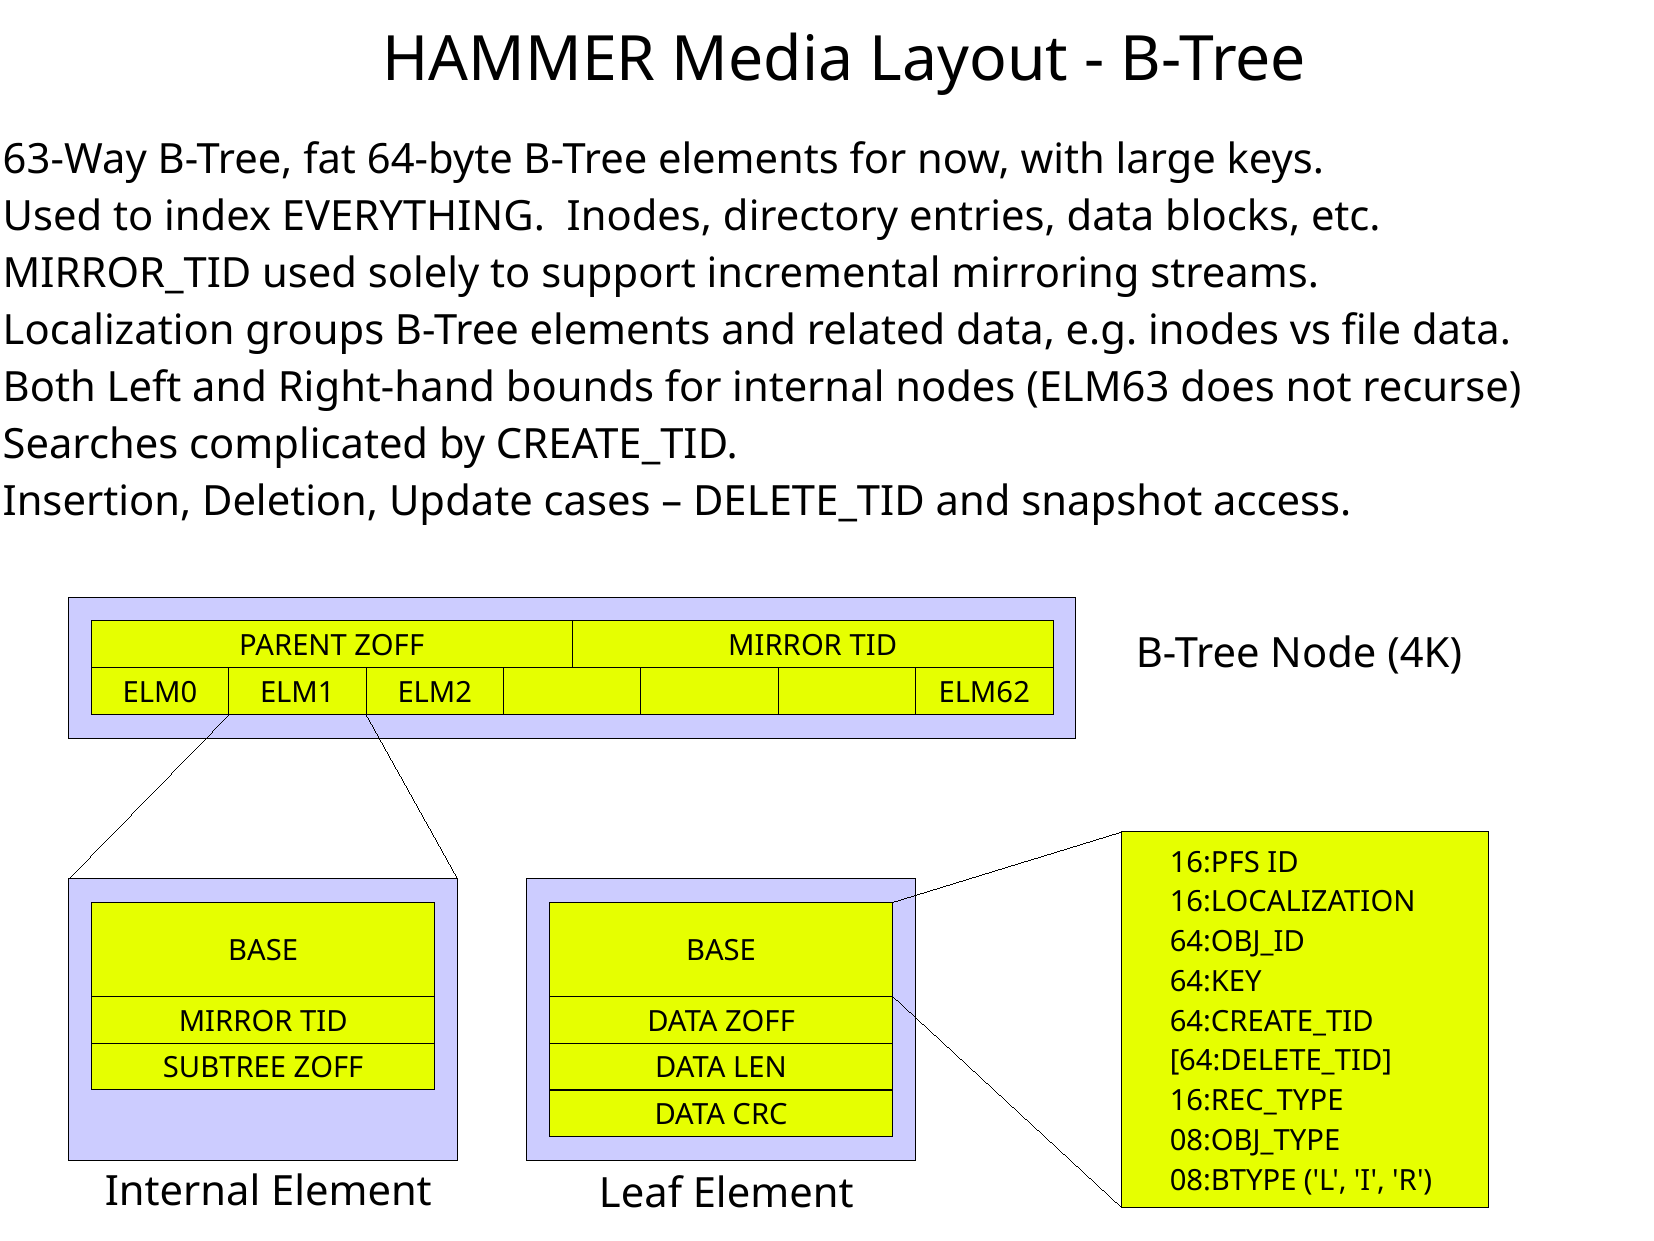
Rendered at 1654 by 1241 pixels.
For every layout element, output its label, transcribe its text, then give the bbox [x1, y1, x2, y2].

text_box B-Tree Node (4K) [1068, 613, 1529, 690]
text_box PARENT ZOFF [91, 620, 572, 667]
text_box Internal Element [73, 1151, 464, 1228]
text_box DATA ZOFF [549, 996, 893, 1043]
text_box 63-Way B-Tree, fat 64-byte B-Tree elements for now, with large keys. Used to index EVERYTHING. Inodes, directory entries, data blocks, etc. MIRROR_TID used solely to support incremental mirroring streams. Localization groups B-Tree elements and related data, e.g. inodes vs file data. Both Left and Right-hand bounds for internal nodes (ELM63 does not recurse) Searches complicated by CREATE_TID. Insertion, Deletion, Update cases – DELETE_TID and snapshot access. [0, 121, 1654, 545]
text_box [68, 878, 458, 1161]
text_box Leaf Element [531, 1152, 922, 1230]
text_box ELM0 [91, 667, 228, 715]
text_box ELM62 [916, 667, 1054, 715]
text_box DATA CRC [549, 1090, 893, 1137]
text_box SUBTREE ZOFF [91, 1043, 435, 1090]
text_box 16:PFS ID 16:LOCALIZATION 64:OBJ_ID 64:KEY 64:CREATE_TID [64:DELETE_TID] 16:REC_TYPE 08:OBJ_TYPE 08:BTYPE ('L', 'I', 'R') [1121, 831, 1489, 1208]
text_box BASE [91, 902, 435, 996]
text_box MIRROR TID [572, 620, 1054, 667]
text_box [526, 878, 916, 1161]
text_box DATA LEN [549, 1043, 893, 1090]
text_box ELM1 [228, 667, 366, 715]
text_box MIRROR TID [91, 996, 435, 1043]
text_box ELM2 [366, 667, 503, 715]
text_box HAMMER Media Layout - B-Tree [114, 9, 1575, 104]
text_box BASE [549, 902, 893, 996]
text_box [68, 597, 1076, 739]
